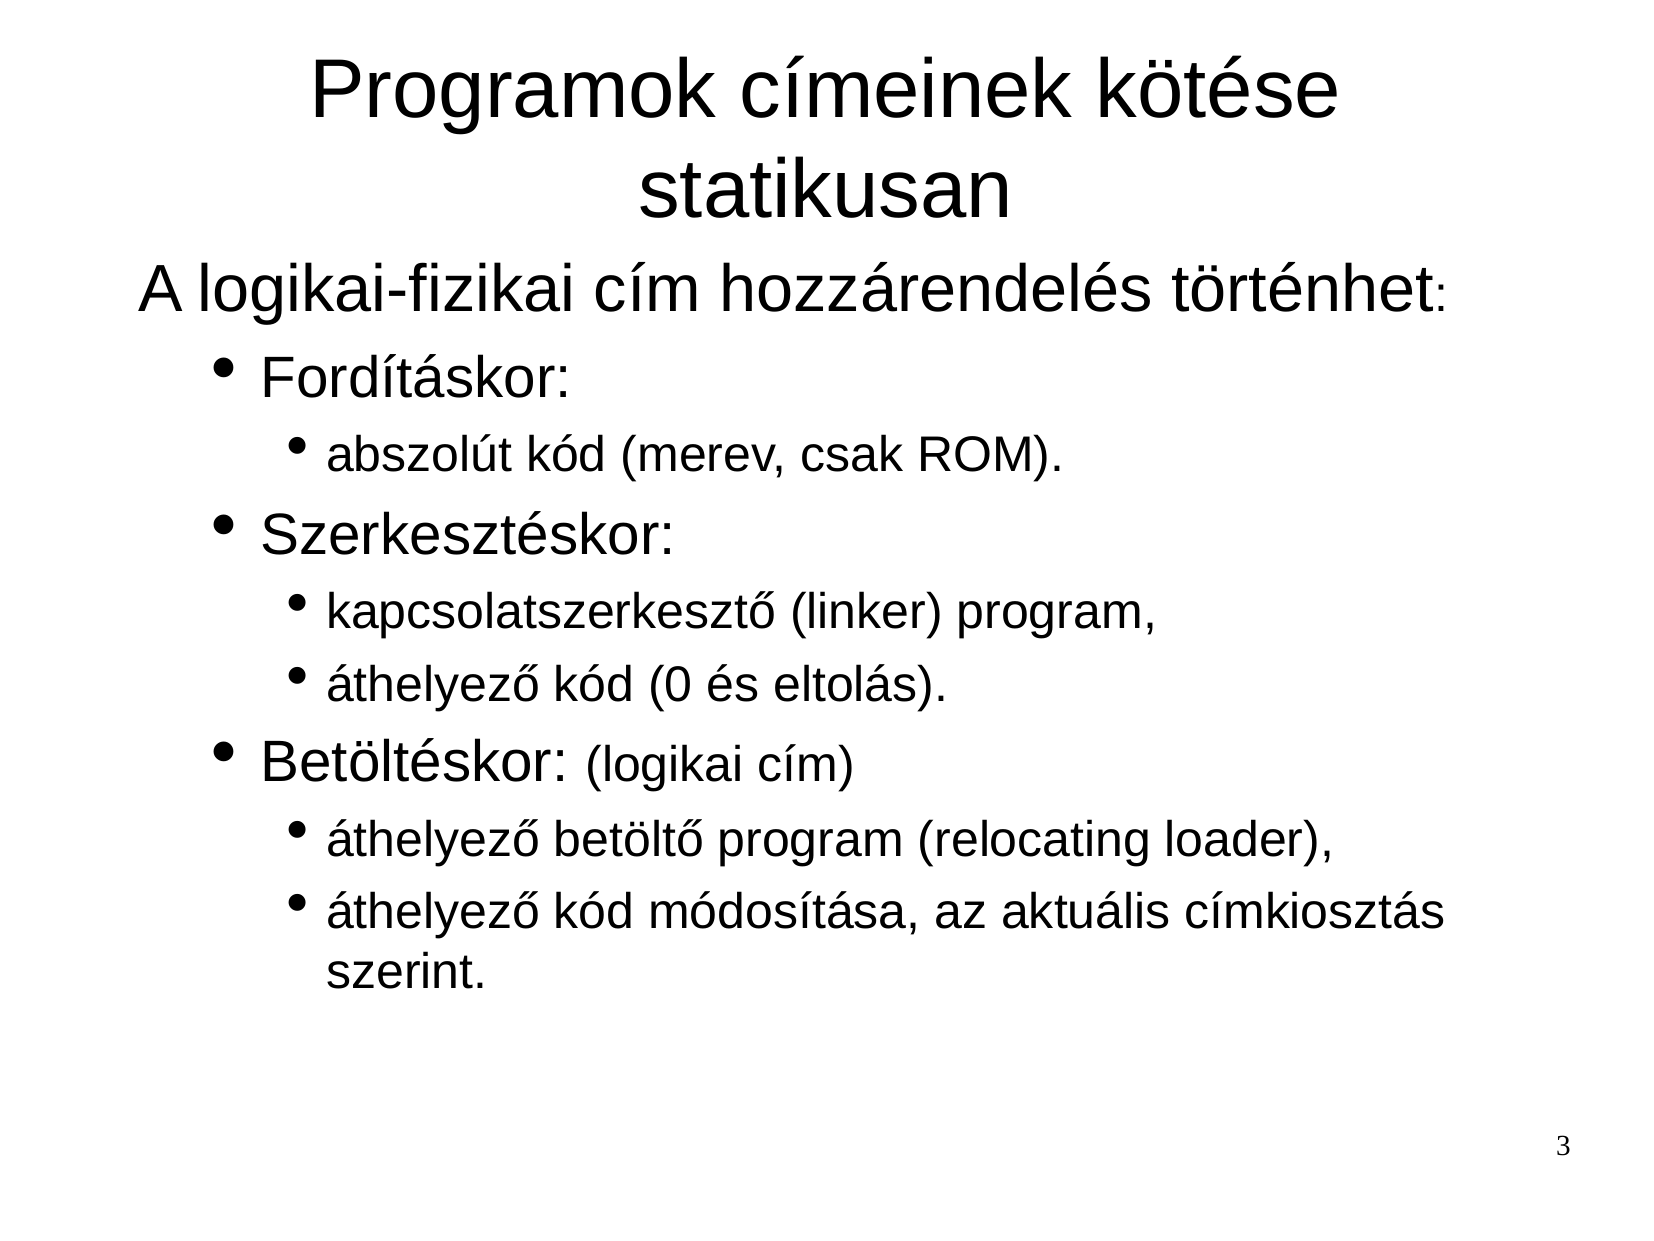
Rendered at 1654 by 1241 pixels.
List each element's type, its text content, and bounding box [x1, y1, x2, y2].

title Programok címeinek kötése statikusan [105, 30, 1511, 238]
list A logikai-fizikai cím hozzárendelés történhet: Fordításkor: abszolút kód (merev, csak ROM). Szerkesztéskor: kapcsolatszerkesztő (linker) program, áthelyező kód (0 és eltolás). Betöltéskor: (logikai cím) áthelyező betöltő program (relocating loader), áthelyező kód módosítása, az aktuális címkiosztás szerint. [124, 237, 1530, 1198]
